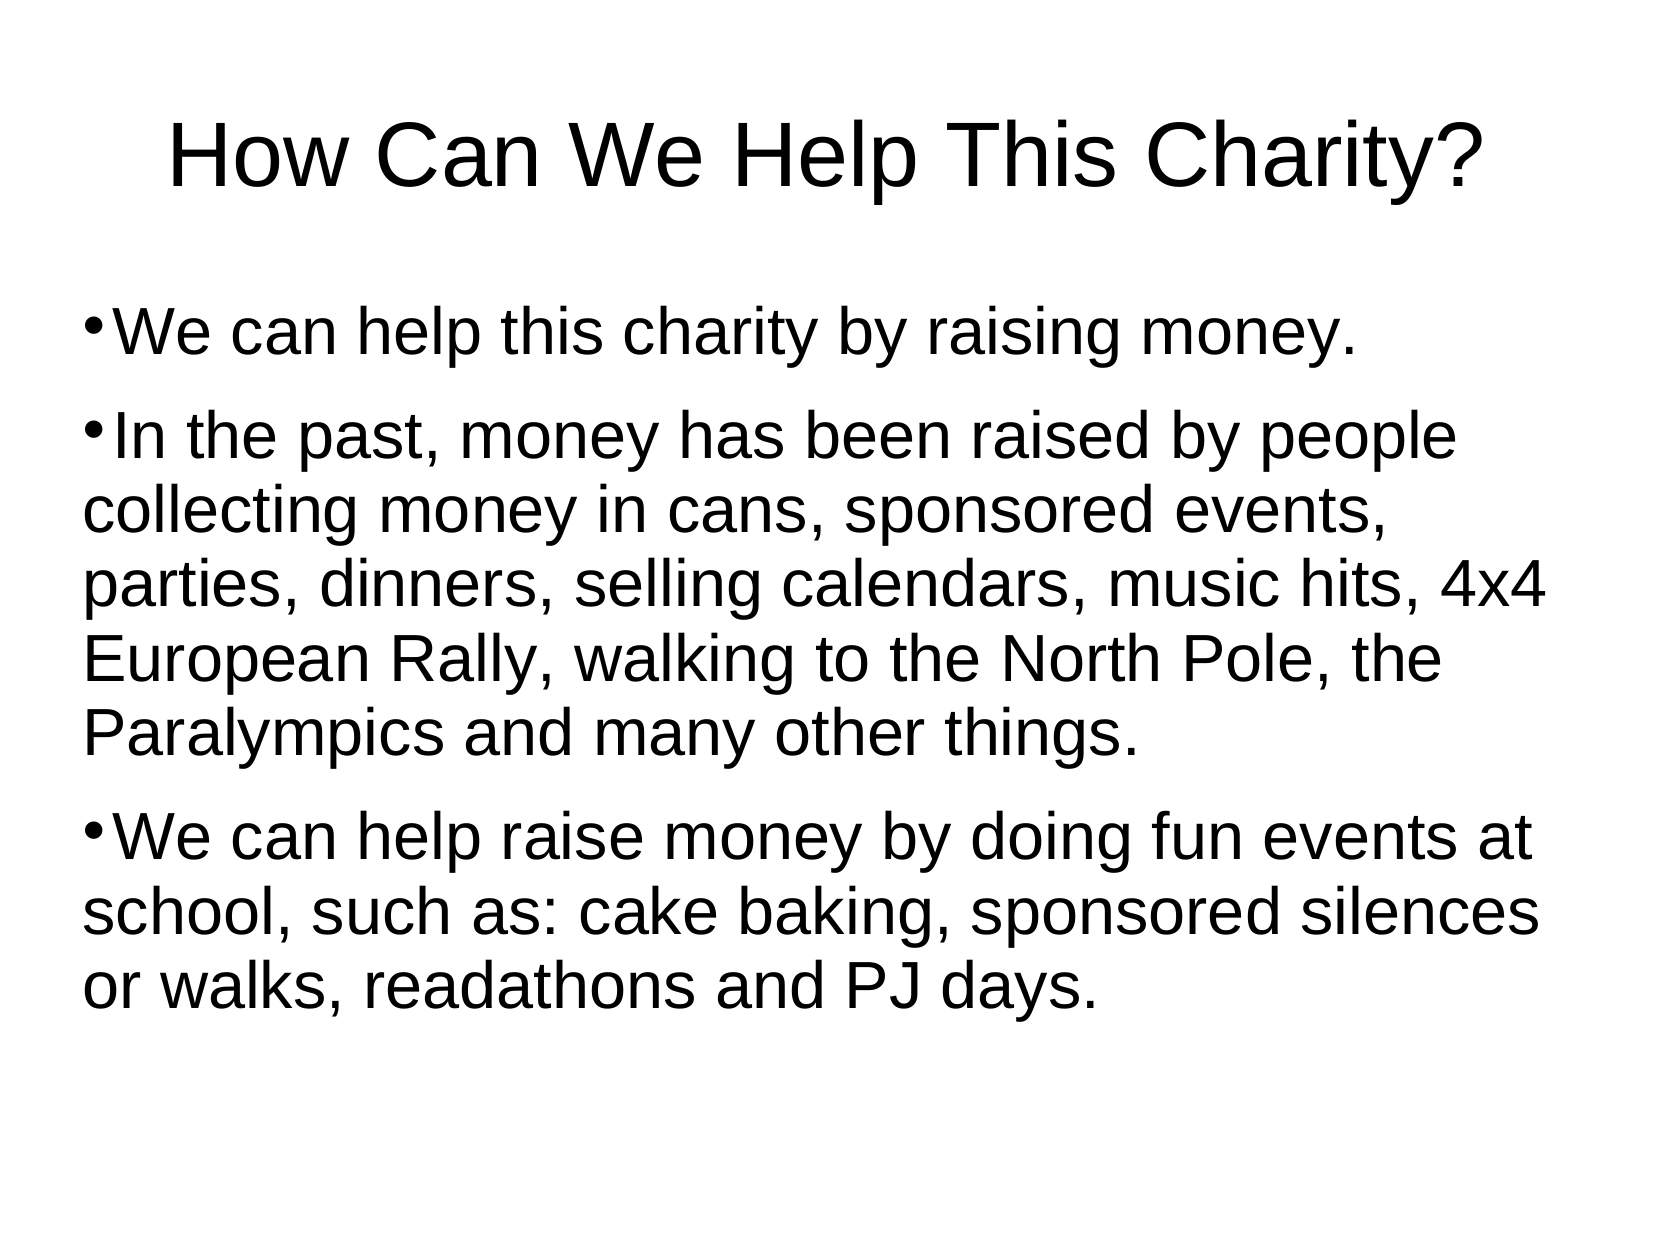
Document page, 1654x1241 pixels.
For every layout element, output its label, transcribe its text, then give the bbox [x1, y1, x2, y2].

title How Can We Help This Charity? [82, 49, 1571, 257]
list We can help this charity by raising money. In the past, money has been raised by people collecting money in cans, sponsored events, parties, dinners, selling calendars, music hits, 4x4 European Rally, walking to the North Pole, the Paralympics and many other things. We can help raise money by doing fun events at school, such as: cake baking, sponsored silences or walks, readathons and PJ days. [82, 290, 1571, 1109]
